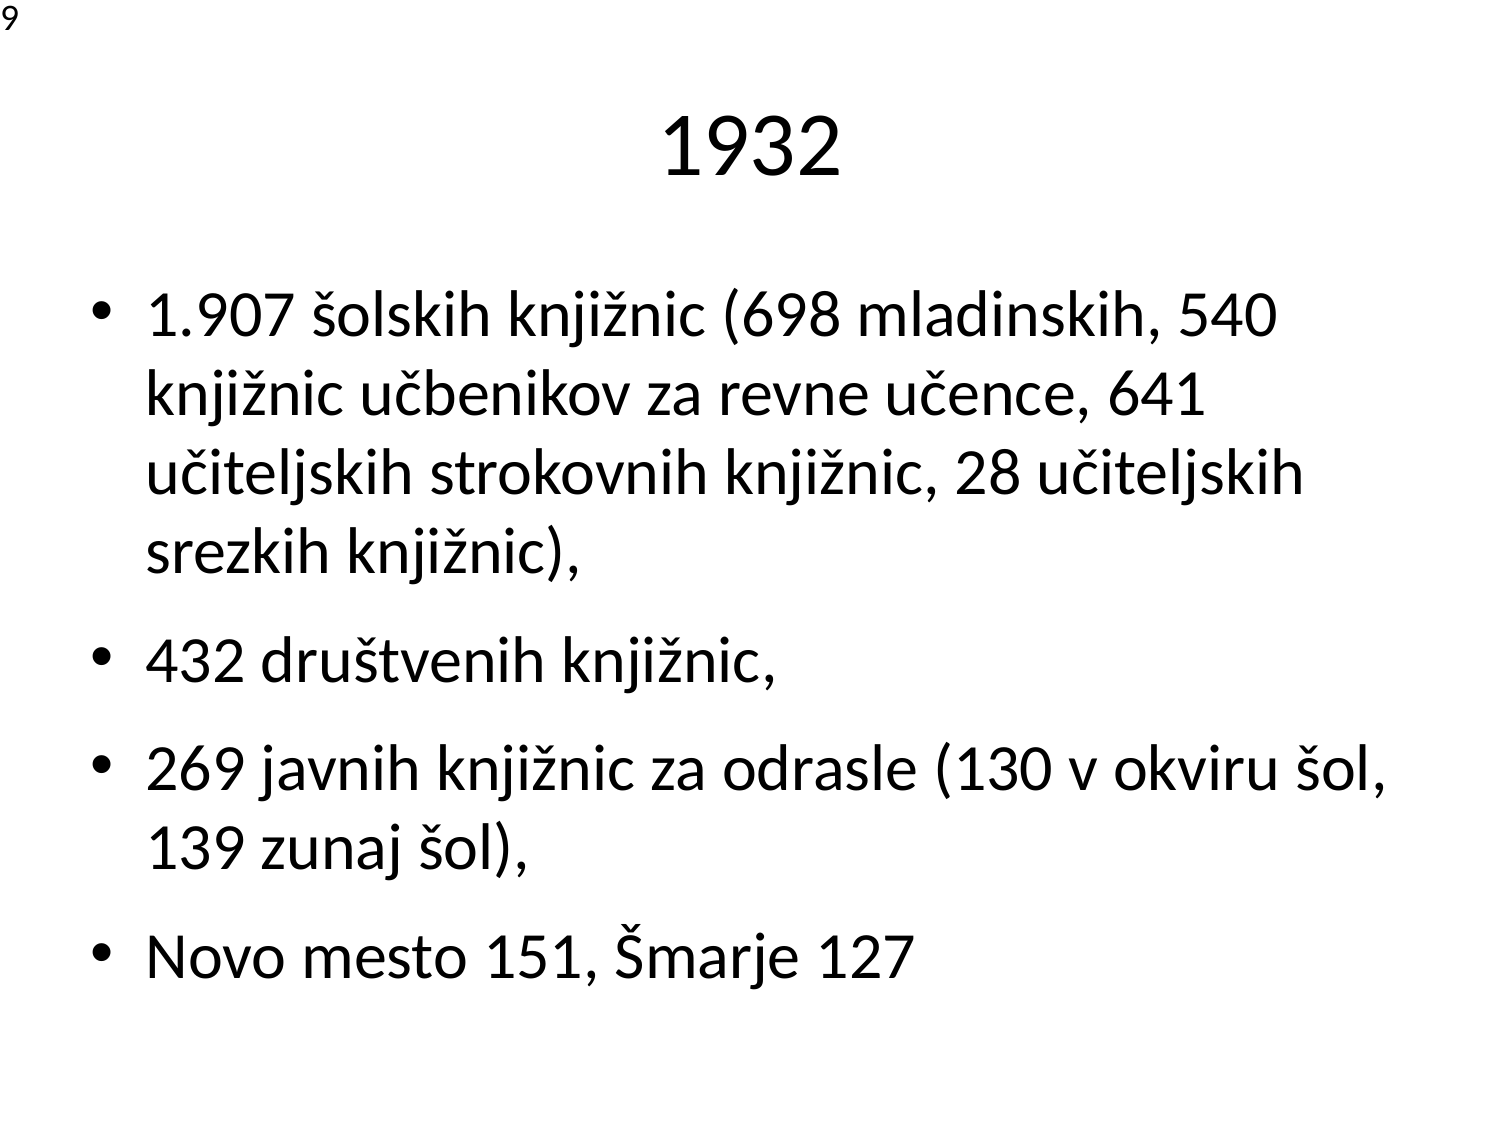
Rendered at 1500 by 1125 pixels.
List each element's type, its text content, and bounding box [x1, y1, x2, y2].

list 1.907 šolskih knjižnic (698 mladinskih, 540 knjižnic učbenikov za revne učence, 641 učiteljskih strokovnih knjižnic, 28 učiteljskih srezkih knjižnic), 432 društvenih knjižnic, 269 javnih knjižnic za odrasle (130 v okviru šol, 139 zunaj šol), Novo mesto 151, Šmarje 127 [75, 262, 1425, 1005]
title 1932 [75, 45, 1425, 233]
